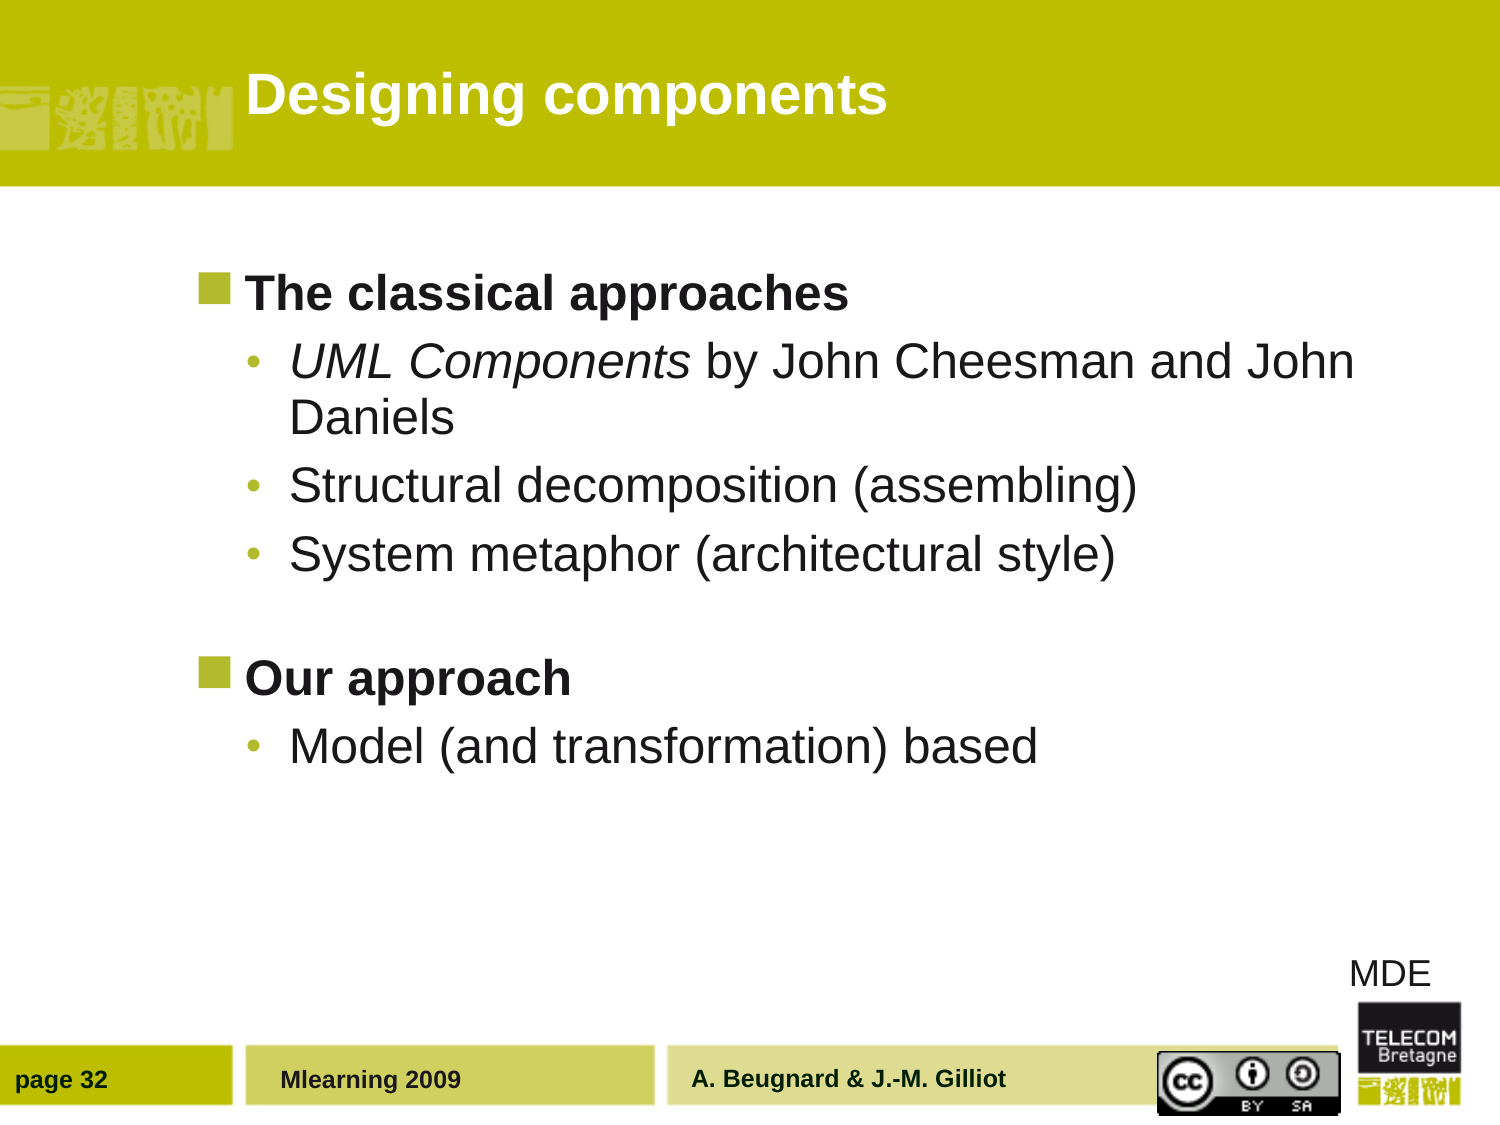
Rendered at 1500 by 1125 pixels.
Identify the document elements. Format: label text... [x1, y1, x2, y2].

list The classical approaches UML Components by John Cheesman and John Daniels Structural decomposition (assembling) System metaphor (architectural style) Our approach Model (and transformation) based [200, 265, 1459, 987]
title Designing components [245, 31, 1459, 158]
picture [0, 0, 1500, 1125]
text_box MDE [1333, 944, 1447, 1002]
